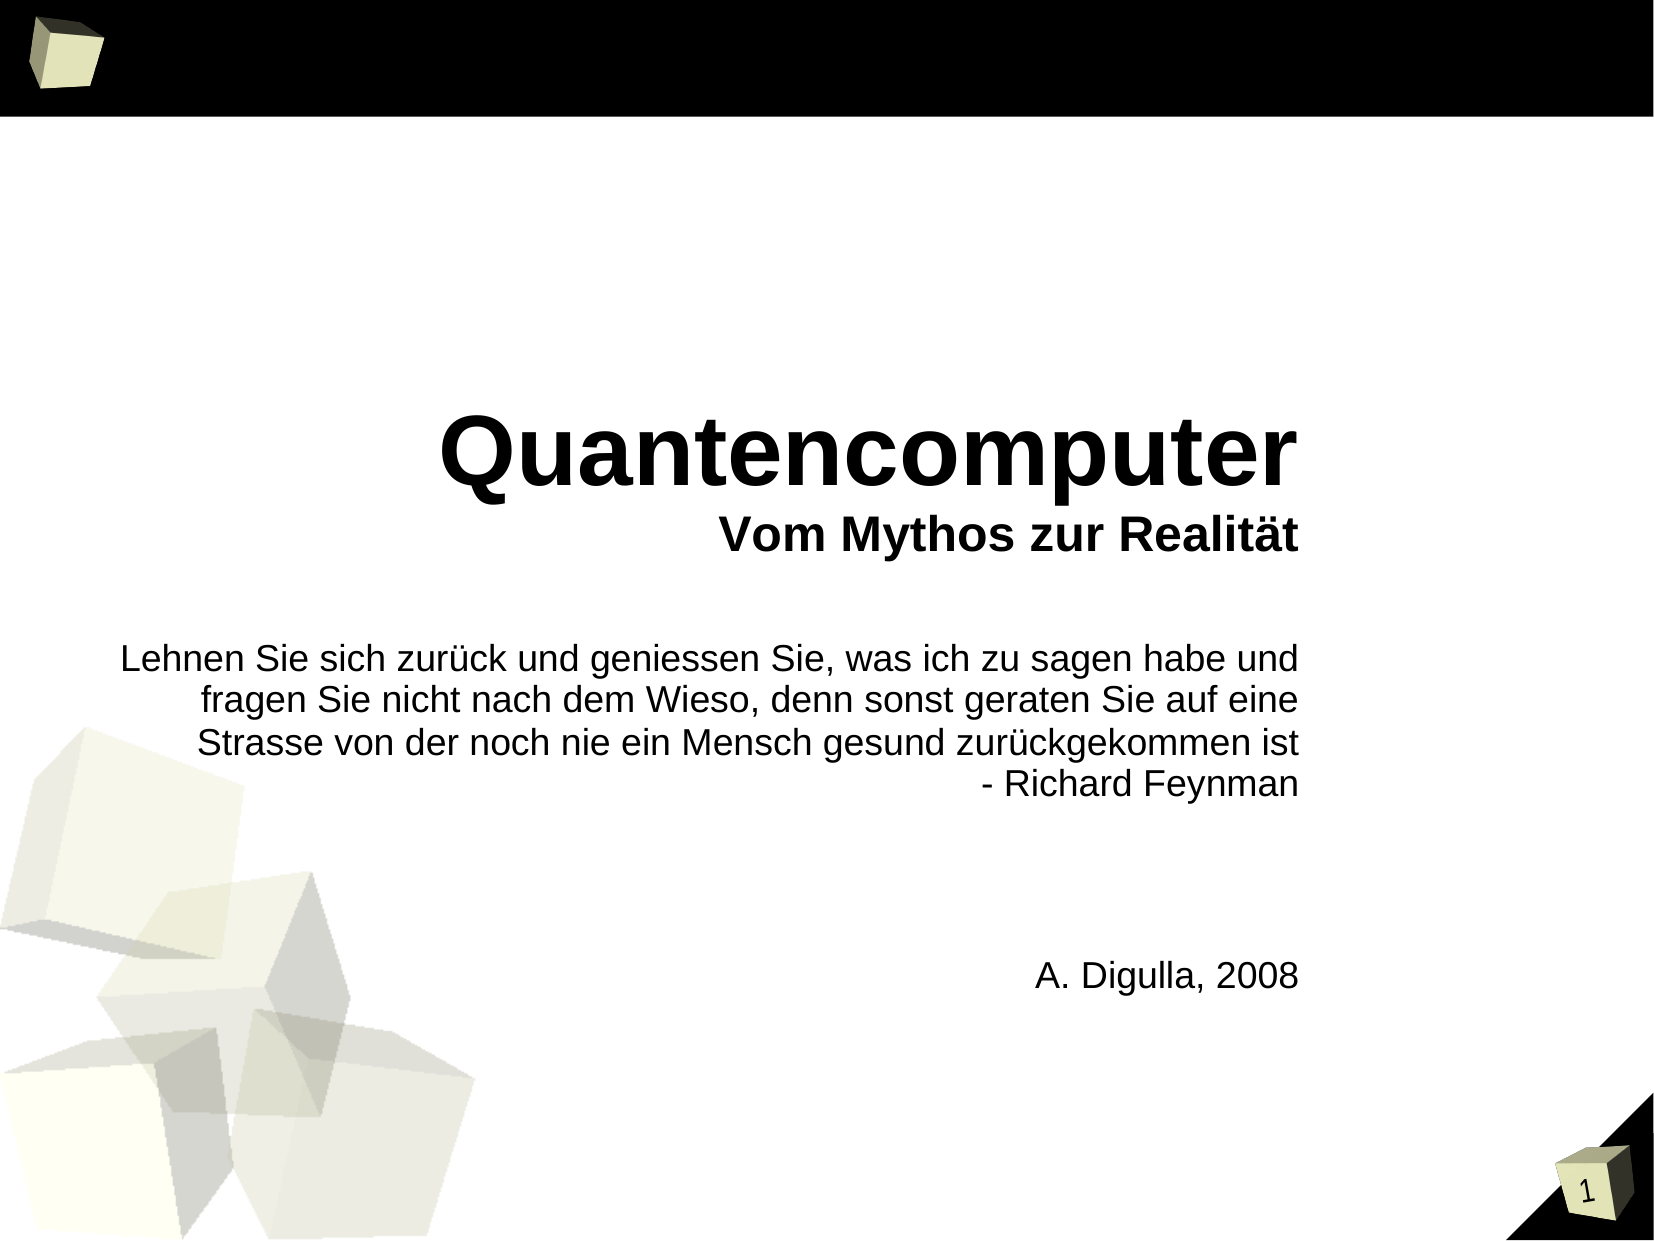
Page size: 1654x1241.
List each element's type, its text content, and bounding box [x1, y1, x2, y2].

picture [0, 726, 477, 1241]
subtitle Quantencomputer Vom Mythos zur Realität Lehnen Sie sich zurück und geniessen Sie, was ich zu sagen habe und fragen Sie nicht nach dem Wieso, denn sonst geraten Sie auf eine Strasse von der noch nie ein Mensch gesund zurückgekommen ist - Richard Feynman A. Digulla, 2008 [44, 393, 1300, 998]
title [118, 0, 1595, 119]
